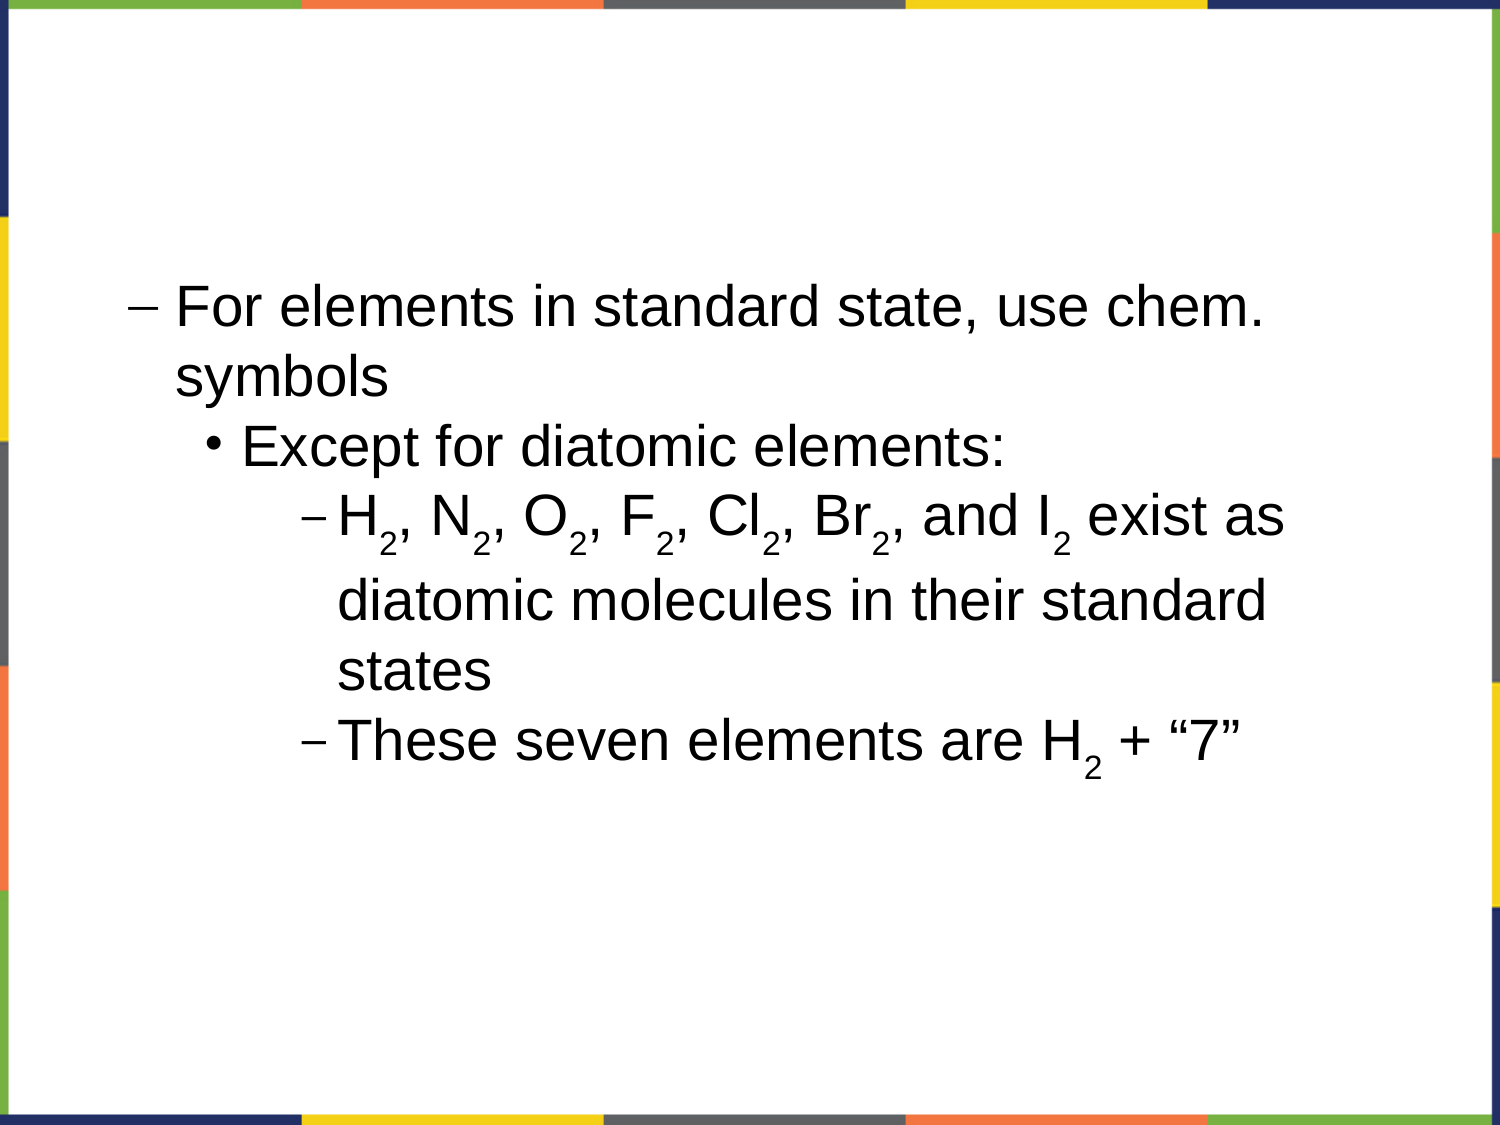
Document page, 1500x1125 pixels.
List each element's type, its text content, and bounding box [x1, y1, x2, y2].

picture [0, 0, 1500, 1125]
list For elements in standard state, use chem. symbols Except for diatomic elements: H2, N2, O2, F2, Cl2, Br2, and I2 exist as diatomic molecules in their standard states These seven elements are H2 + “7” [38, 120, 1441, 859]
